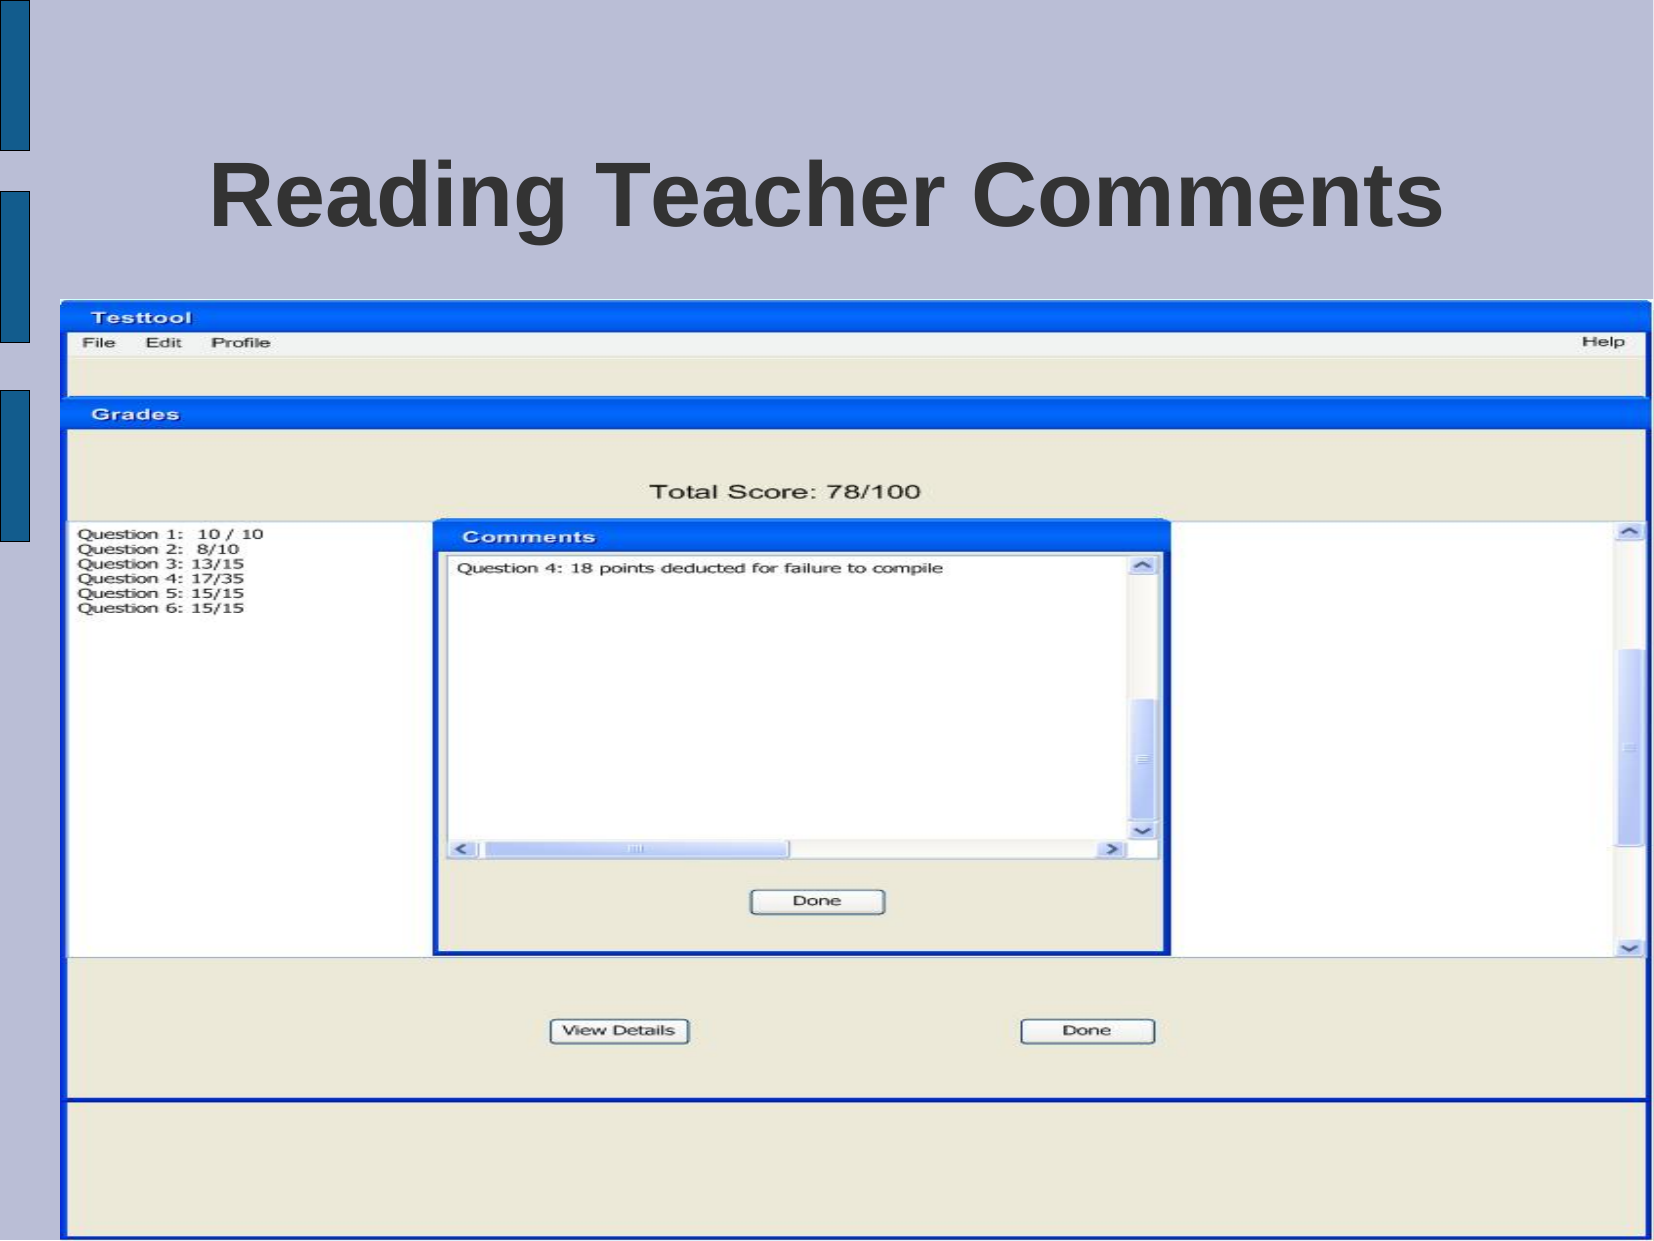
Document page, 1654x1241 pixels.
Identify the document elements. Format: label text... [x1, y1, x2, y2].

title Reading Teacher Comments [121, 91, 1534, 299]
picture [60, 299, 1654, 1241]
